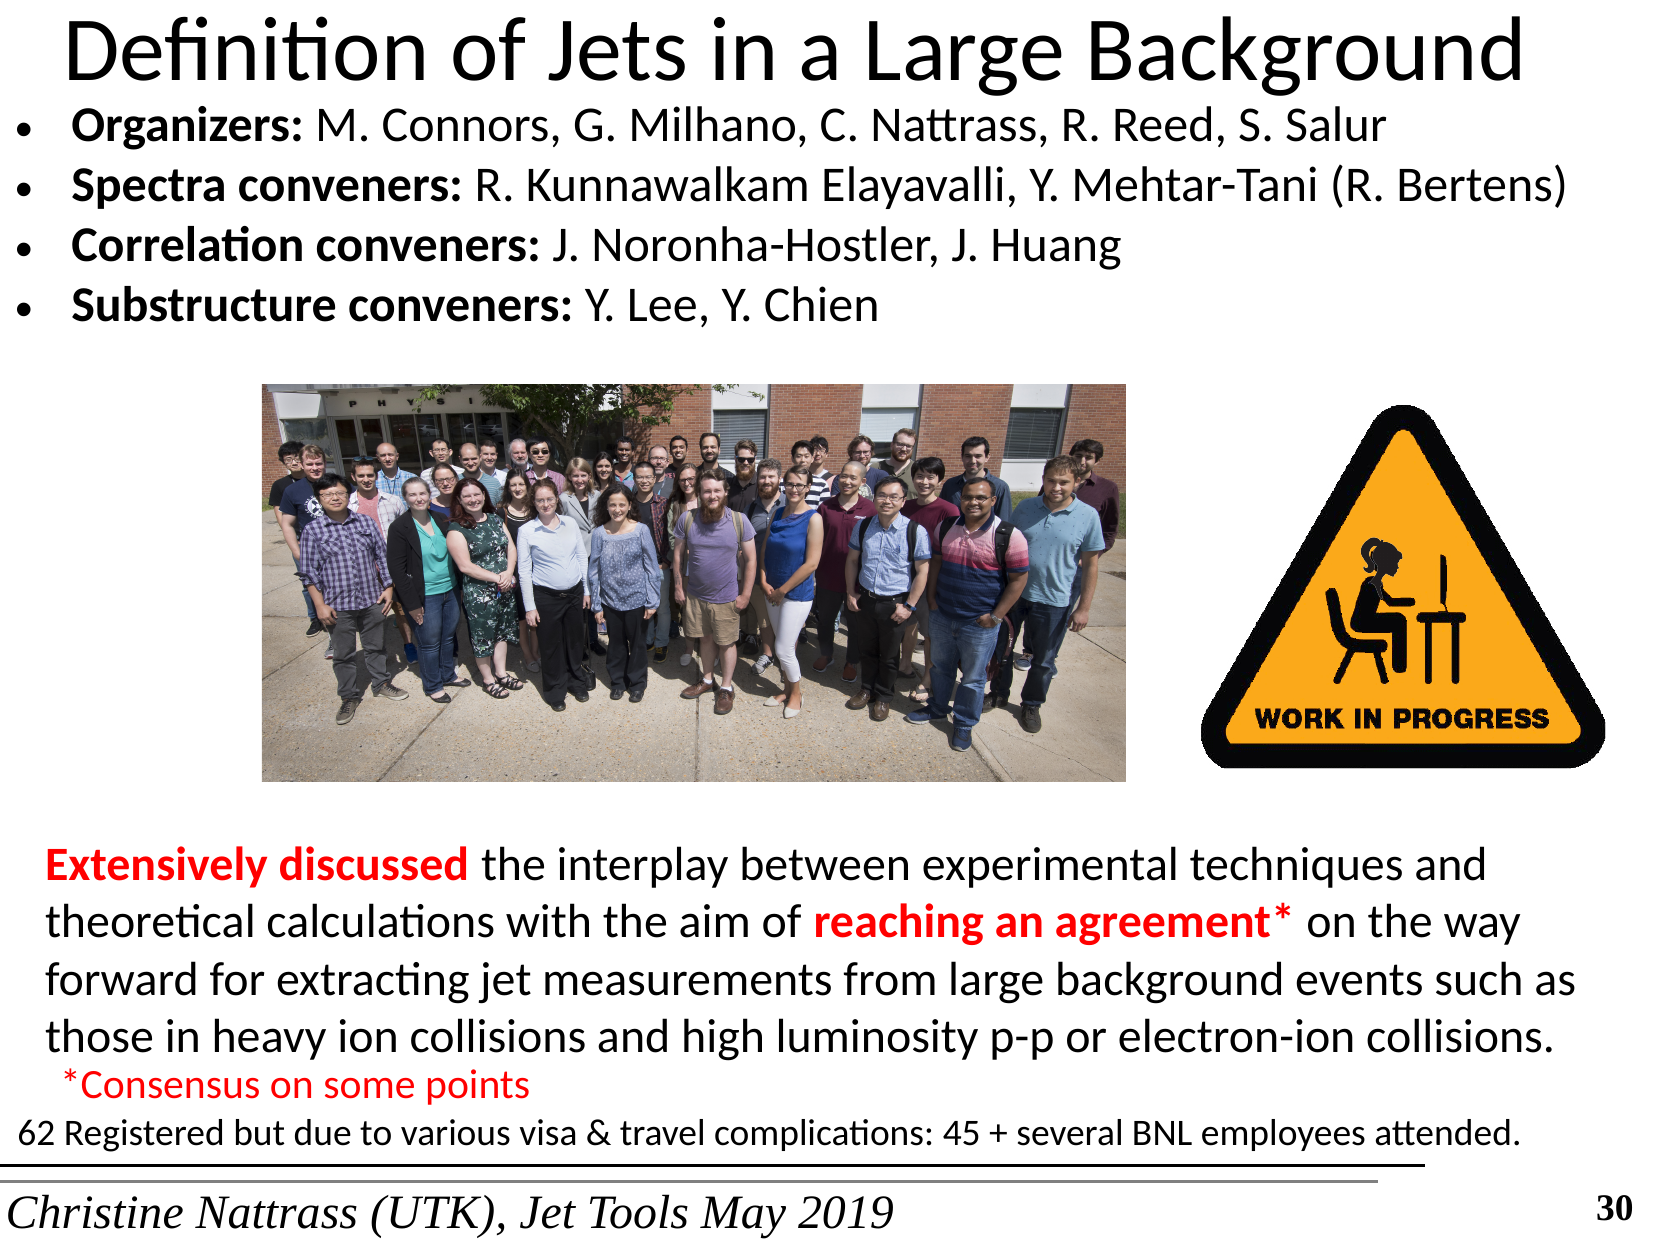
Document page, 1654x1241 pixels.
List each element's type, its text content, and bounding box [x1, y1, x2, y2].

list Extensively discussed the interplay between experimental techniques and theoretical calculations with the aim of reaching an agreement* on the way forward for extracting jet measurements from large background events such as those in heavy ion collisions and high luminosity p-p or electron-ion collisions. [30, 825, 1654, 1094]
list Organizers: M. Connors, G. Milhano, C. Nattrass, R. Reed, S. Salur Spectra conveners: R. Kunnawalkam Elayavalli, Y. Mehtar-Tani (R. Bertens) Correlation conveners: J. Noronha-Hostler, J. Huang Substructure conveners: Y. Lee, Y. Chien [0, 96, 1654, 915]
text_box 62 Registered but due to various visa & travel complications: 45 + several BNL employees attended. [2, 1100, 1638, 1161]
picture [261, 384, 1126, 782]
title Definition of Jets in a Large Background [48, 0, 1565, 96]
text_box *Consensus on some points [45, 1049, 762, 1115]
picture [1200, 404, 1606, 769]
